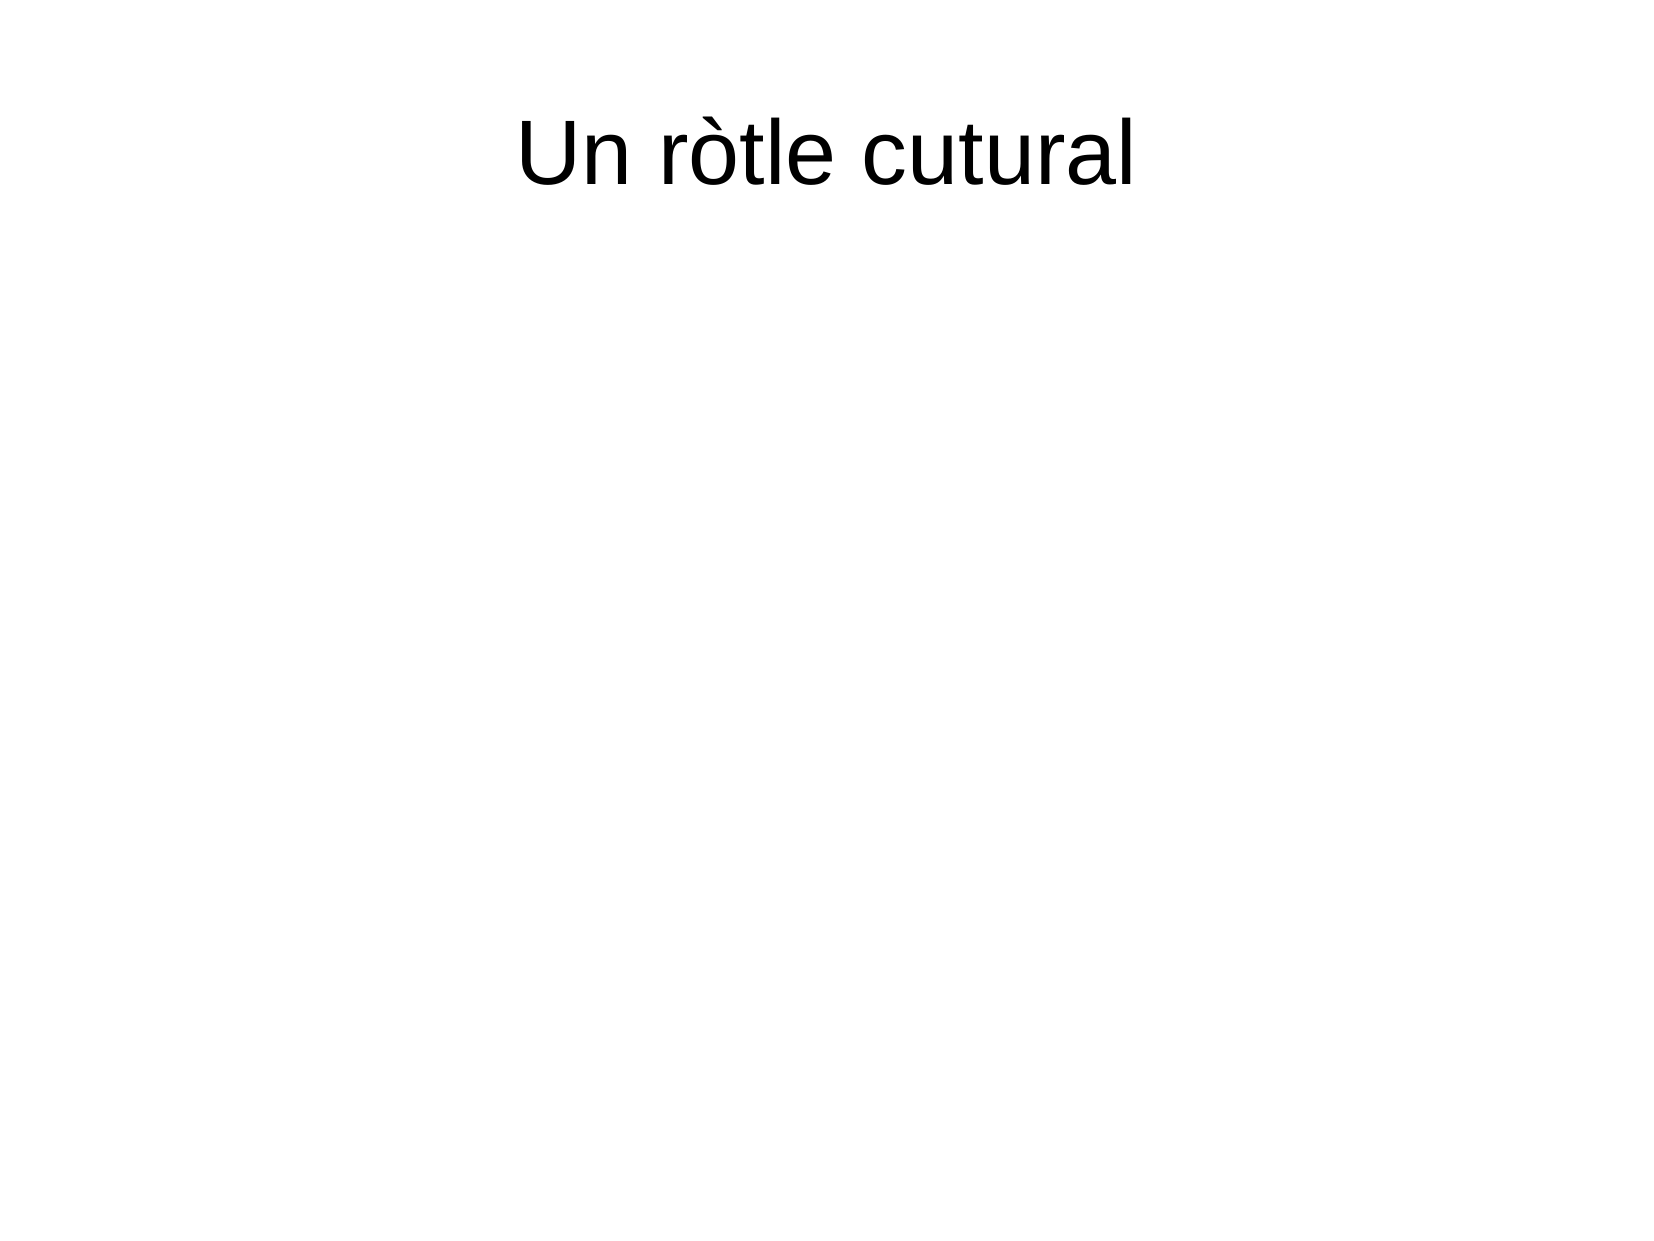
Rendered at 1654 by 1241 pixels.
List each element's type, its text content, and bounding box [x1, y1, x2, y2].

title Un ròtle cutural [82, 49, 1571, 257]
